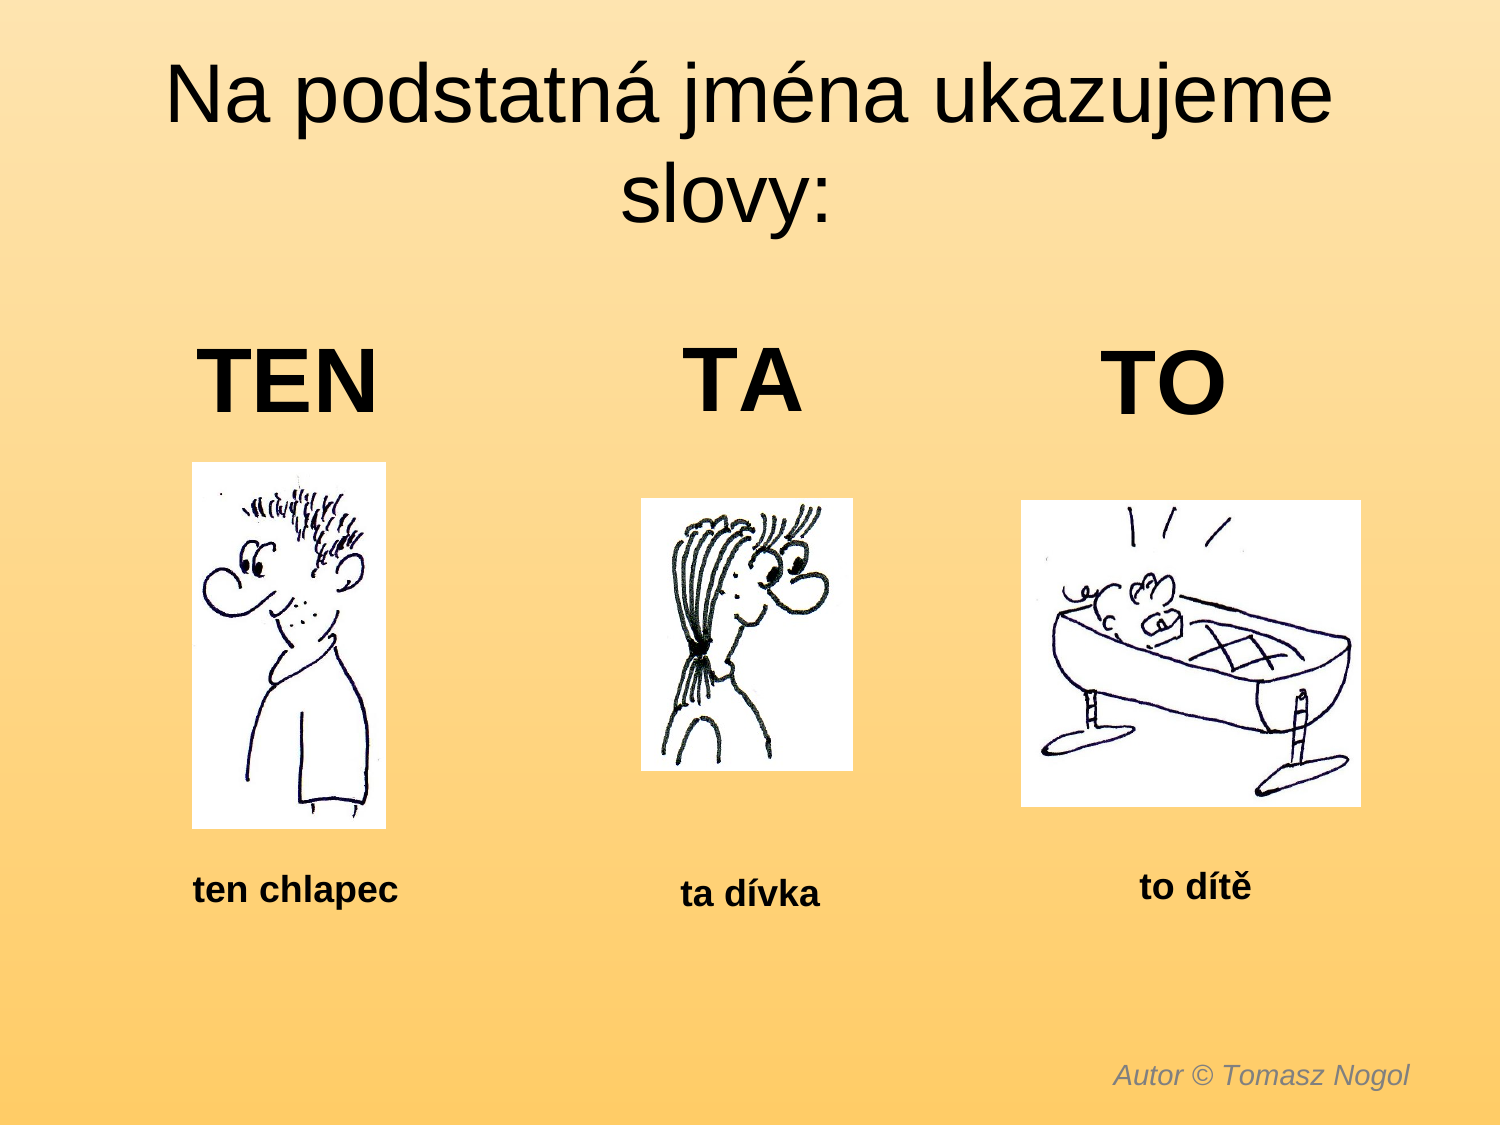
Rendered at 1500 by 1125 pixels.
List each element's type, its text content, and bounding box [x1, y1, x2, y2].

text_box TEN [119, 313, 457, 439]
text_box to dítě [1080, 854, 1311, 915]
text_box TO [995, 315, 1333, 441]
title Na podstatná jména ukazujeme slovy: [75, 31, 1426, 247]
text_box ta dívka [645, 860, 855, 922]
picture [192, 462, 386, 829]
picture [1021, 500, 1361, 807]
text_box Autor © Tomasz Nogol [1079, 1048, 1445, 1099]
text_box TA [575, 312, 913, 438]
picture [641, 498, 853, 771]
text_box ten chlapec [166, 857, 426, 919]
